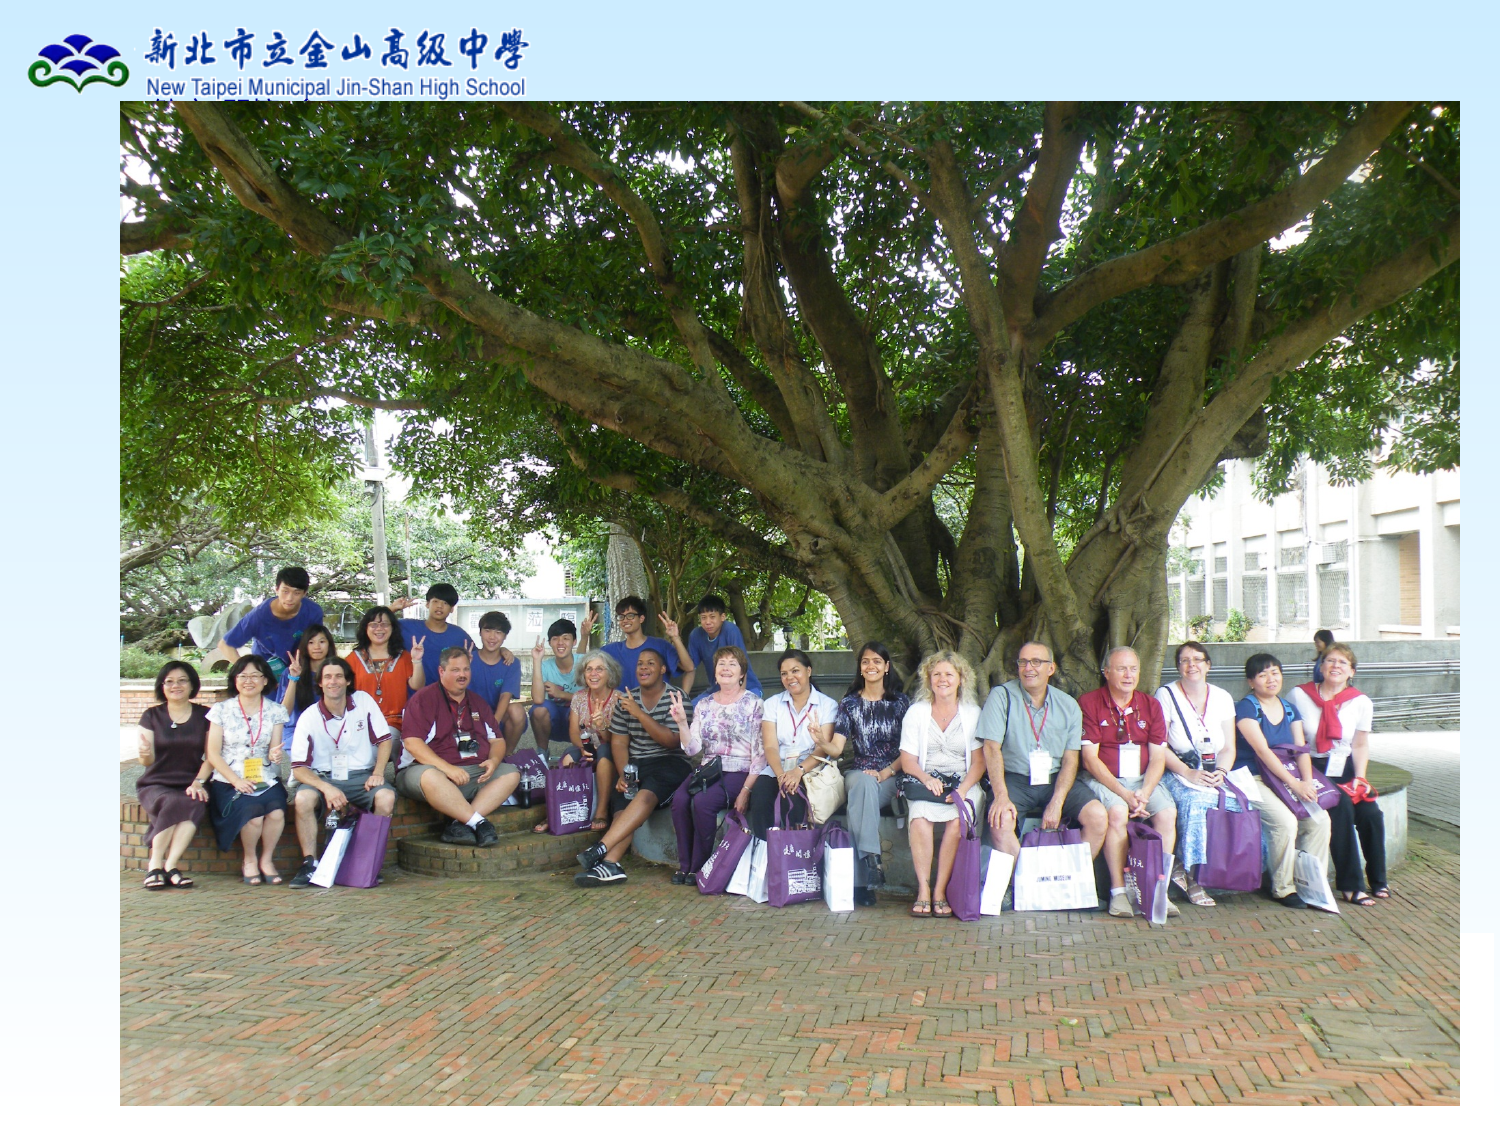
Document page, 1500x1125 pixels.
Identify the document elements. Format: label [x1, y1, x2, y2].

picture [120, 101, 1460, 1106]
